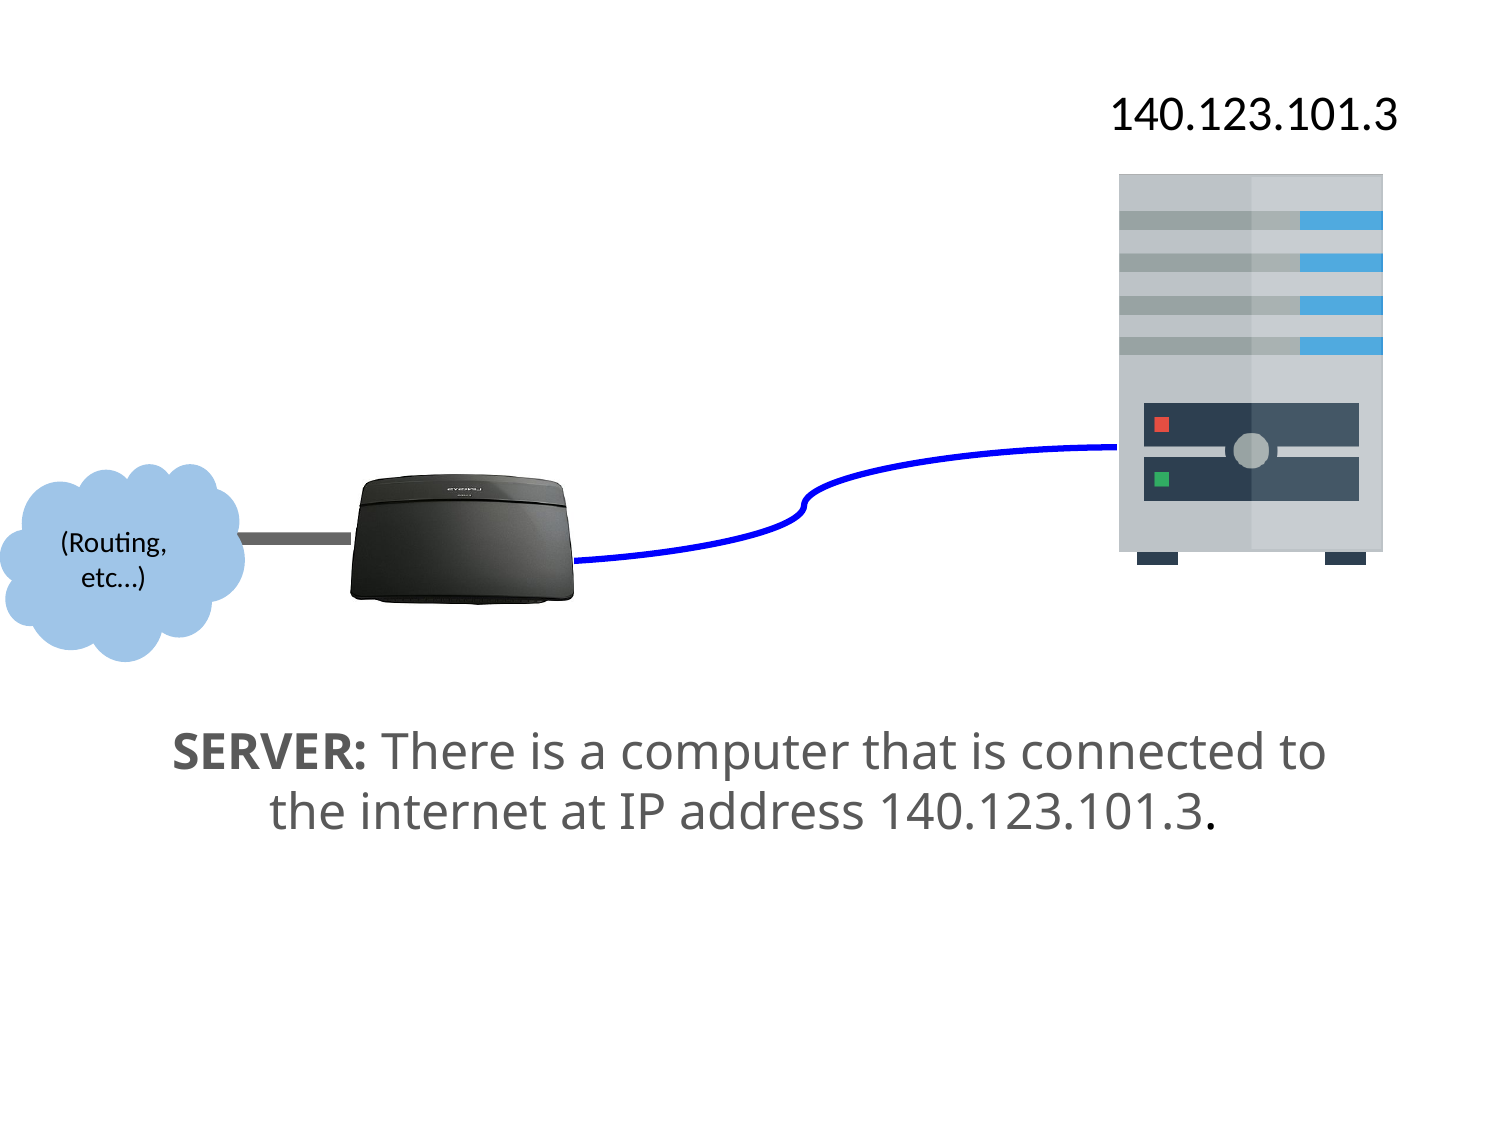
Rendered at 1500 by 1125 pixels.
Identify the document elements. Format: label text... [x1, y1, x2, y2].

list SERVER: There is a computer that is connected to the internet at IP address 140.123.101.3. [148, 704, 1352, 1088]
text_box 140.123.101.3 [1007, 54, 1500, 167]
picture [1045, 167, 1462, 583]
picture [350, 427, 574, 651]
text_box (Routing, etc…) [0, 464, 245, 663]
